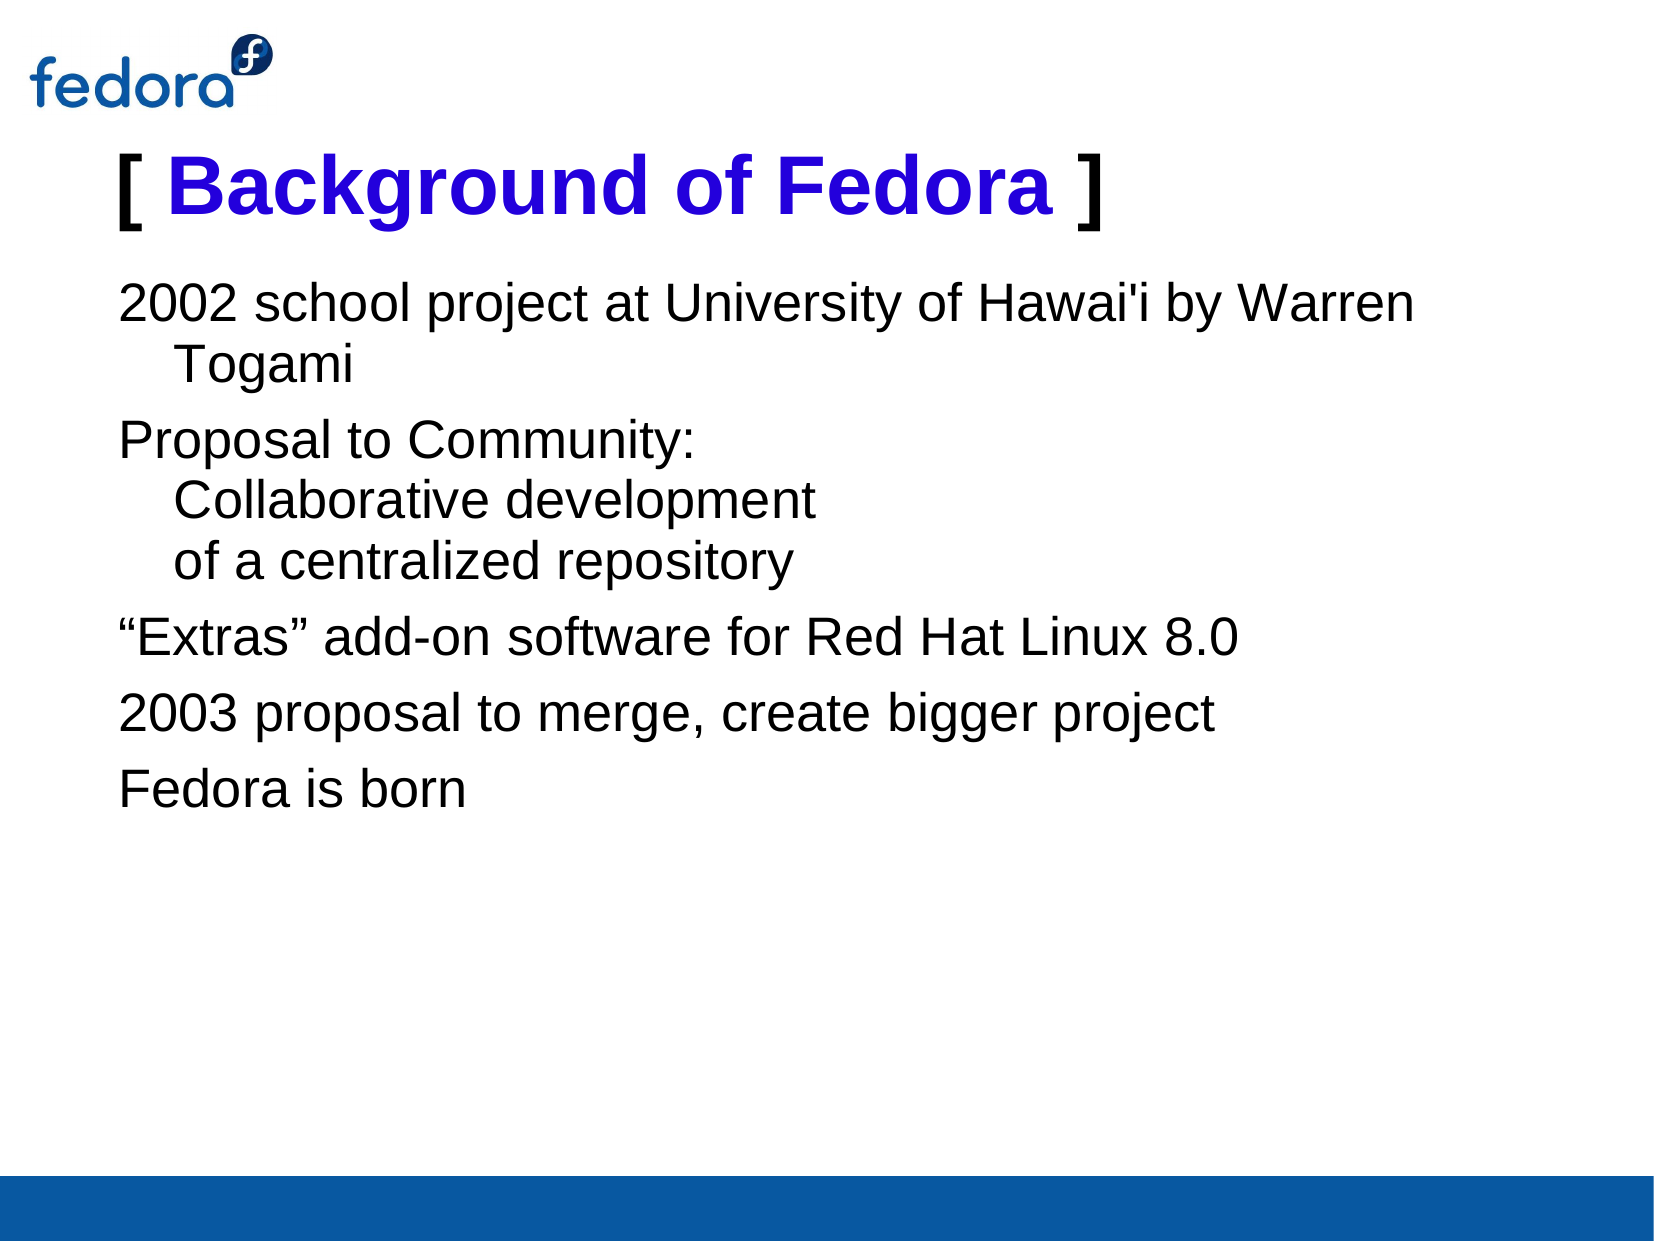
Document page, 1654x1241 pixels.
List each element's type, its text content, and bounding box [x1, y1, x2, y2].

title [ Background of Fedora ] [115, 130, 1521, 241]
picture [0, 1176, 1654, 1241]
list 2002 school project at University of Hawai'i by Warren Togami Proposal to Community: Collaborative development of a centralized repository “Extras” add-on software for Red Hat Linux 8.0 2003 proposal to merge, create bigger project Fedora is born [118, 272, 1524, 1141]
picture [22, 27, 277, 115]
